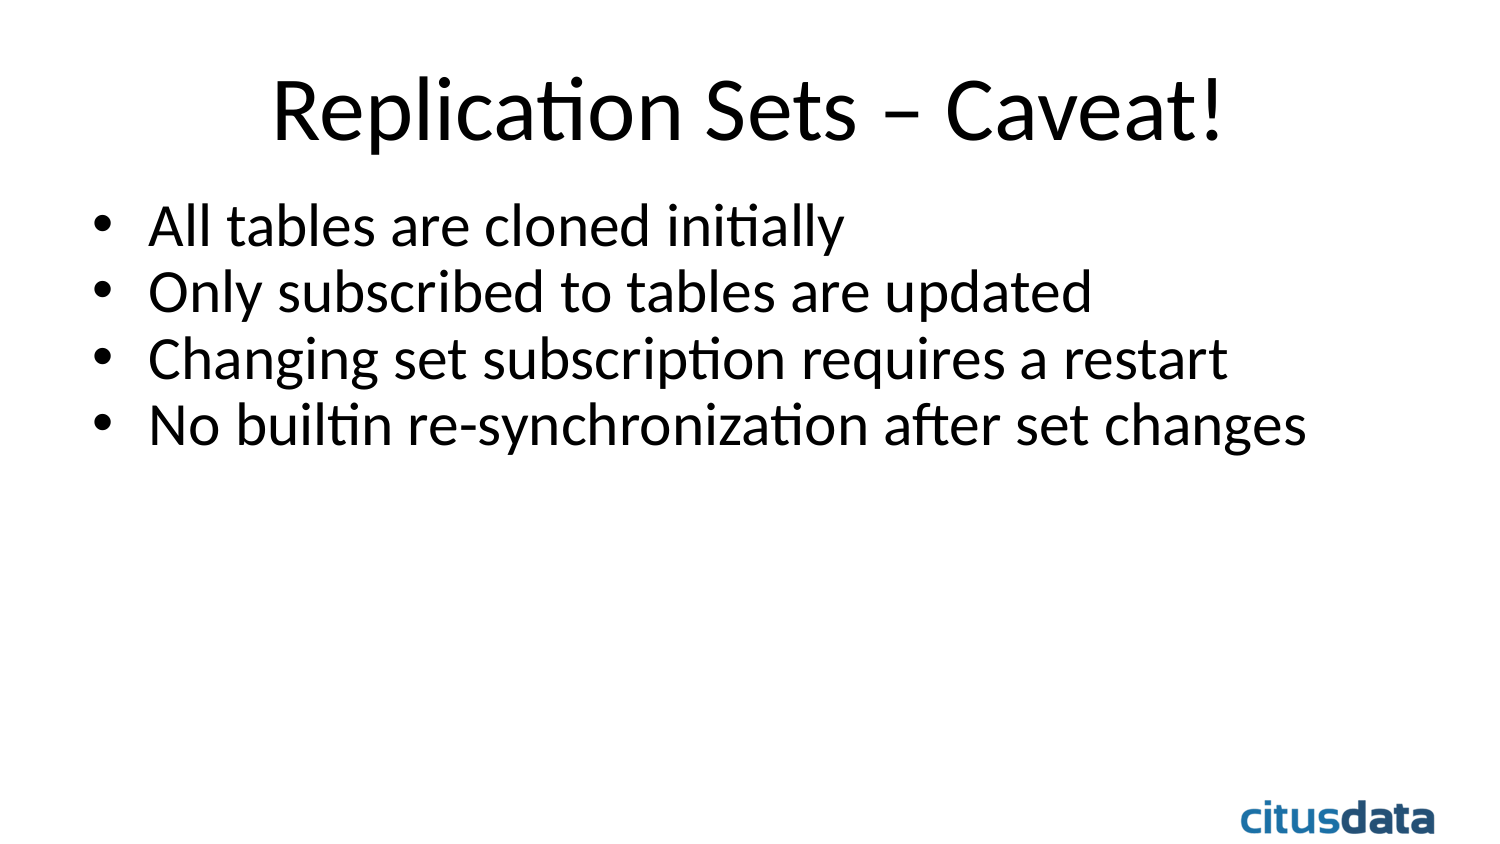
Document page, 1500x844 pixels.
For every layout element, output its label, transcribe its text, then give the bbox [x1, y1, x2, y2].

title [75, 33, 1426, 175]
list [75, 196, 1426, 754]
picture [1237, 795, 1439, 837]
list All tables are cloned initially Only subscribed to tables are updated Changing set subscription requires a restart No builtin re-synchronization after set changes [77, 185, 1428, 743]
